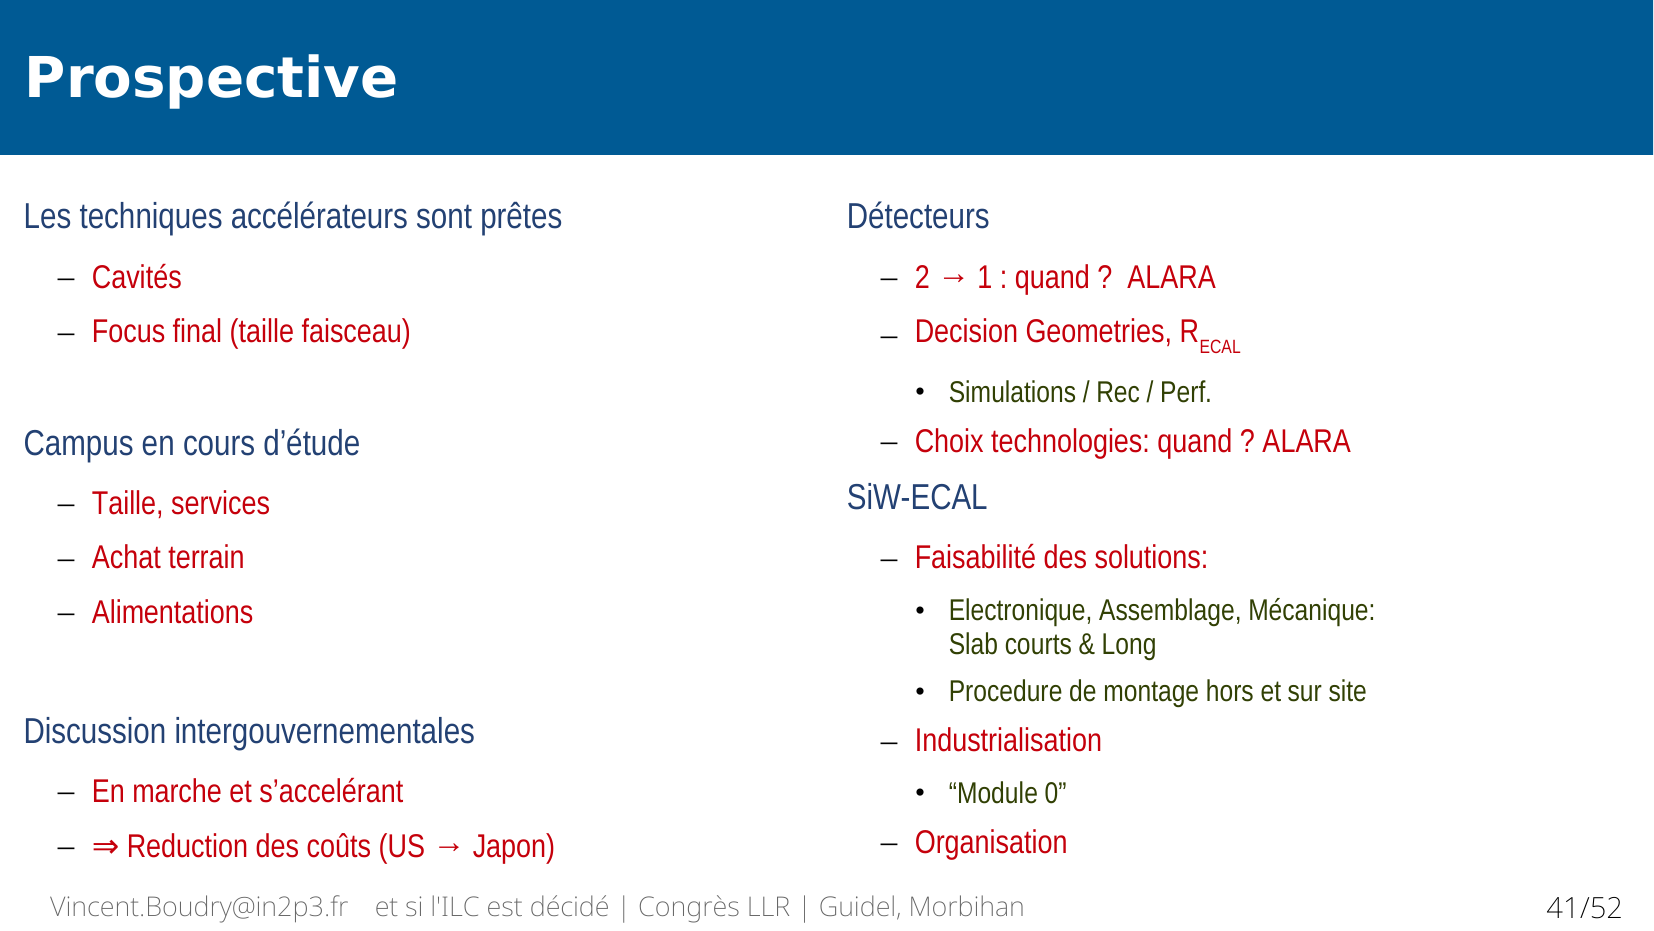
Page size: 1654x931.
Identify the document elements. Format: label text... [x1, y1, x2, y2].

title Prospective [24, 12, 1635, 143]
list Les techniques accélérateurs sont prêtes Cavités Focus final (taille faisceau) Campus en cours d’étude Taille, services Achat terrain Alimentations Discussion intergouvernementales En marche et s’accelérant ⇒ Reduction des coûts (US → Japon) [23, 195, 808, 867]
list Détecteurs 2 → 1 : quand ? ALARA Decision Geometries, RECAL Simulations / Rec / Perf. Choix technologies: quand ? ALARA SiW-ECAL Faisabilité des solutions: Electronique, Assemblage, Mécanique: Slab courts & Long Procedure de montage hors et sur site Industrialisation “Module 0” Organisation [846, 195, 1631, 867]
